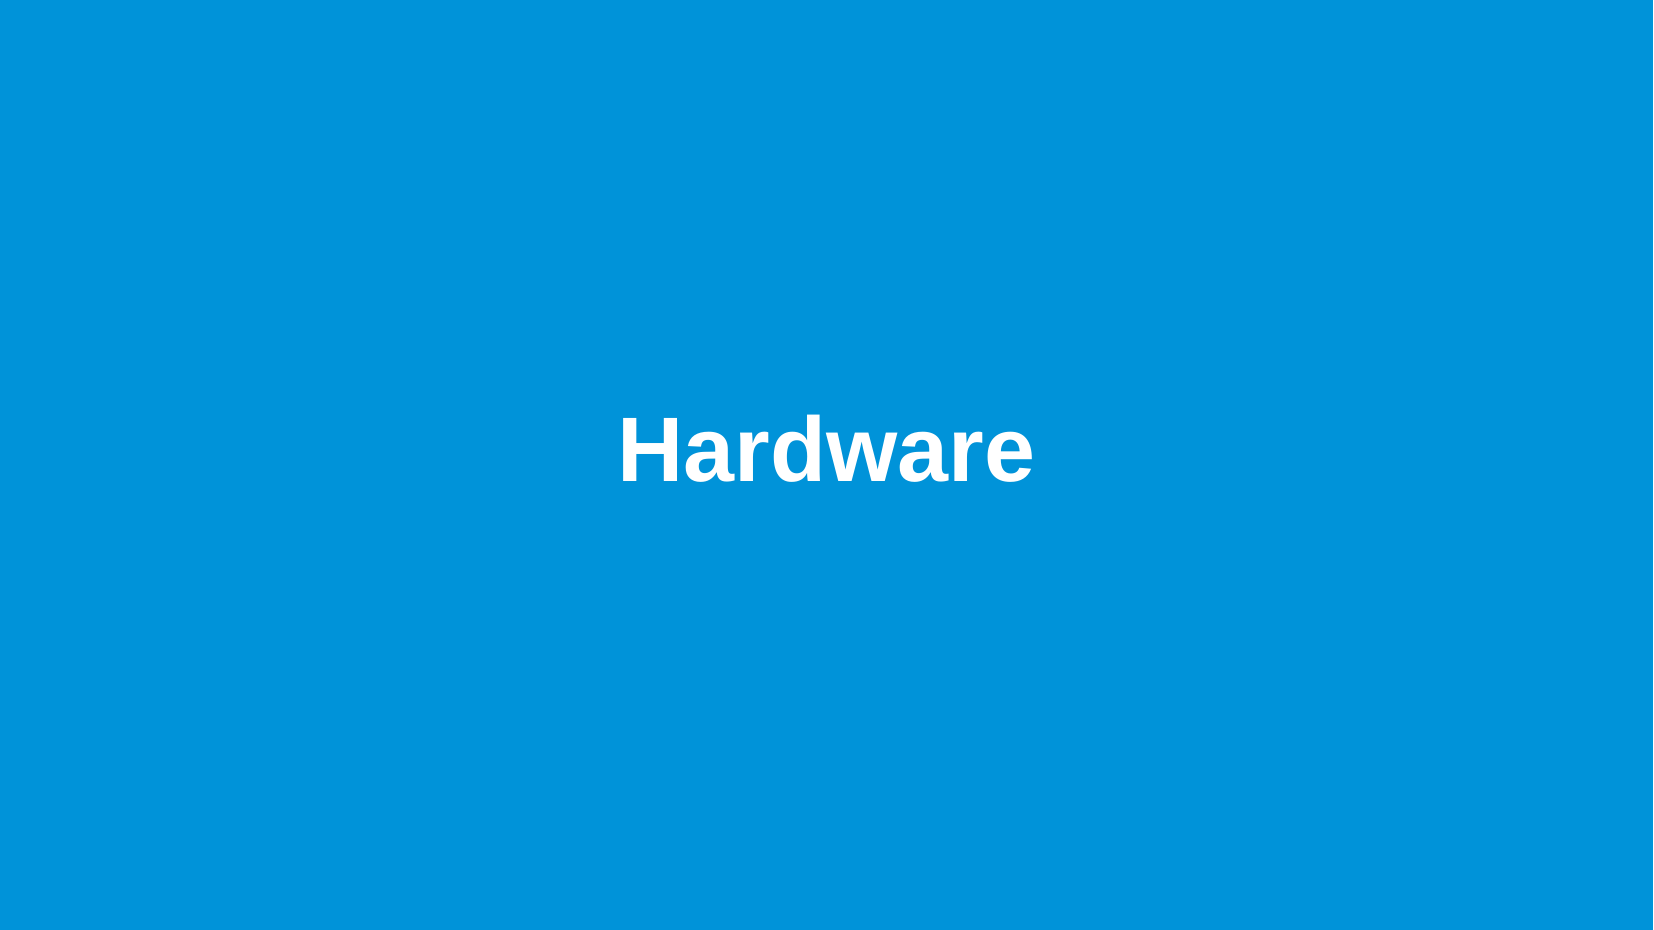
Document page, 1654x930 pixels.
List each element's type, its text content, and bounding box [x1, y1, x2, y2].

title Hardware [82, 37, 1571, 863]
